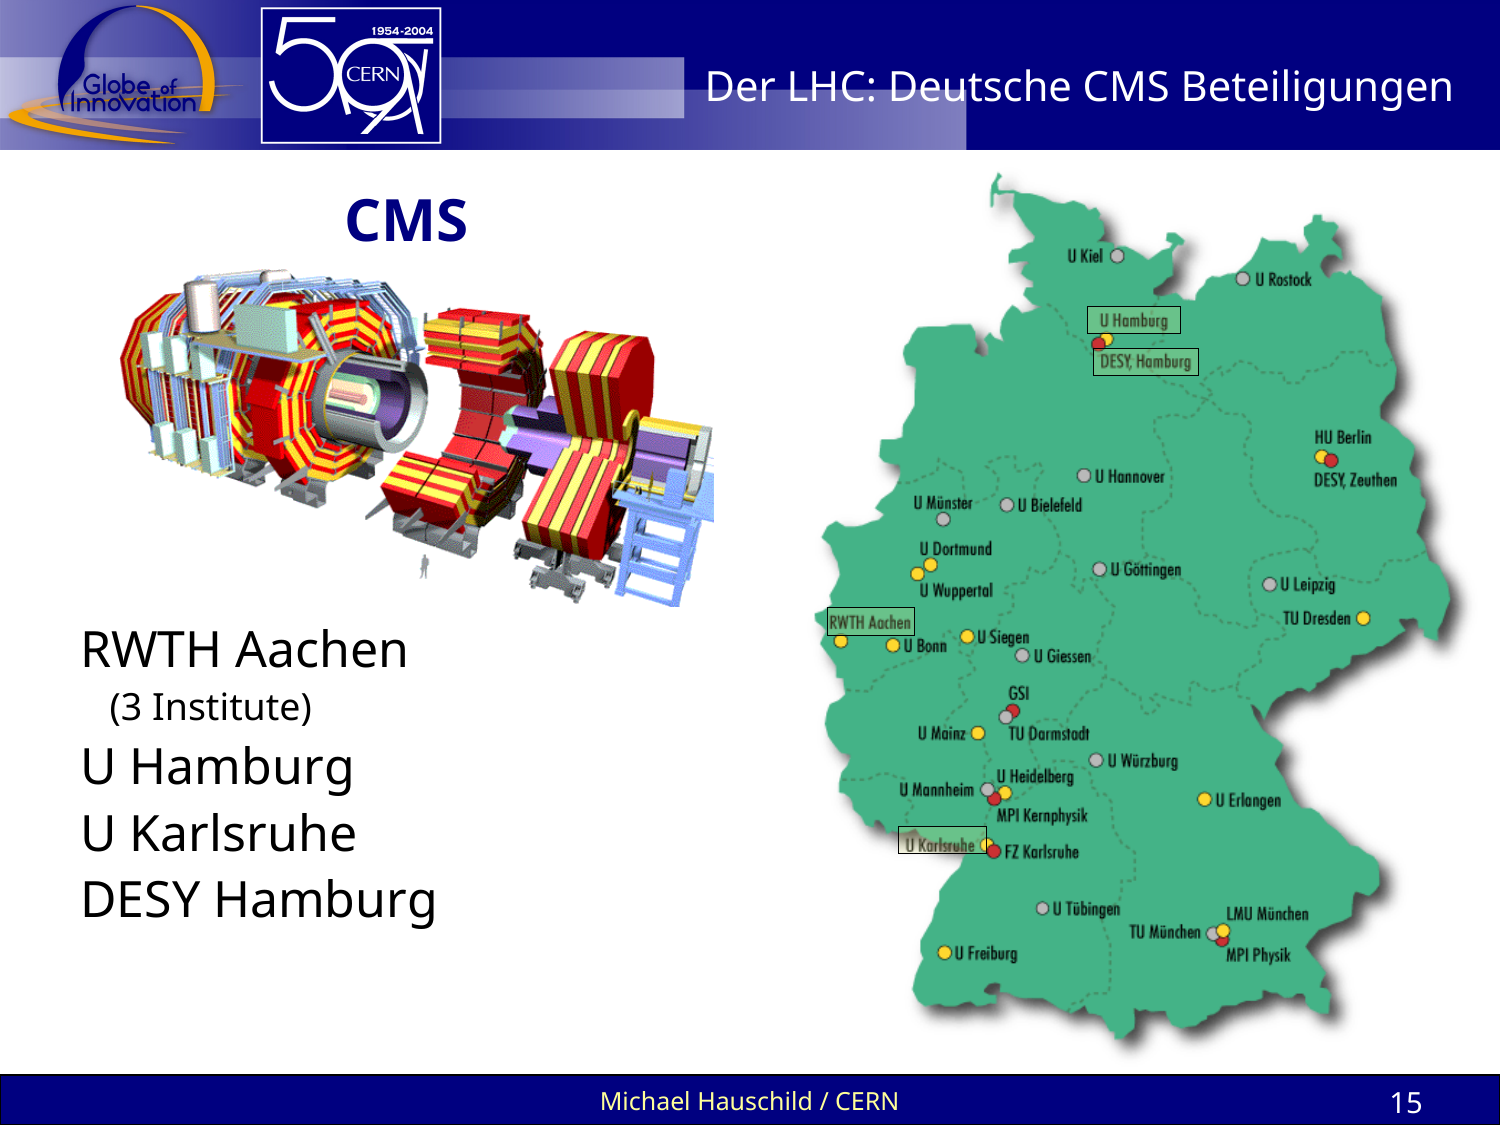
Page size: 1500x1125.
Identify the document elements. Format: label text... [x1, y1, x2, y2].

text_box [827, 607, 915, 636]
picture [0, 0, 1500, 150]
text_box [1087, 306, 1181, 334]
text_box [898, 826, 987, 854]
text_box CMS [344, 179, 474, 252]
picture [731, 153, 1485, 1072]
text_box RWTH Aachen (3 Institute) U Hamburg U Karlsruhe DESY Hamburg [80, 613, 436, 897]
text_box Der LHC: Deutsche CMS Beteiligungen [689, 50, 1371, 126]
text_box [62, 1049, 376, 1125]
picture [117, 268, 714, 607]
text_box [1093, 348, 1199, 376]
